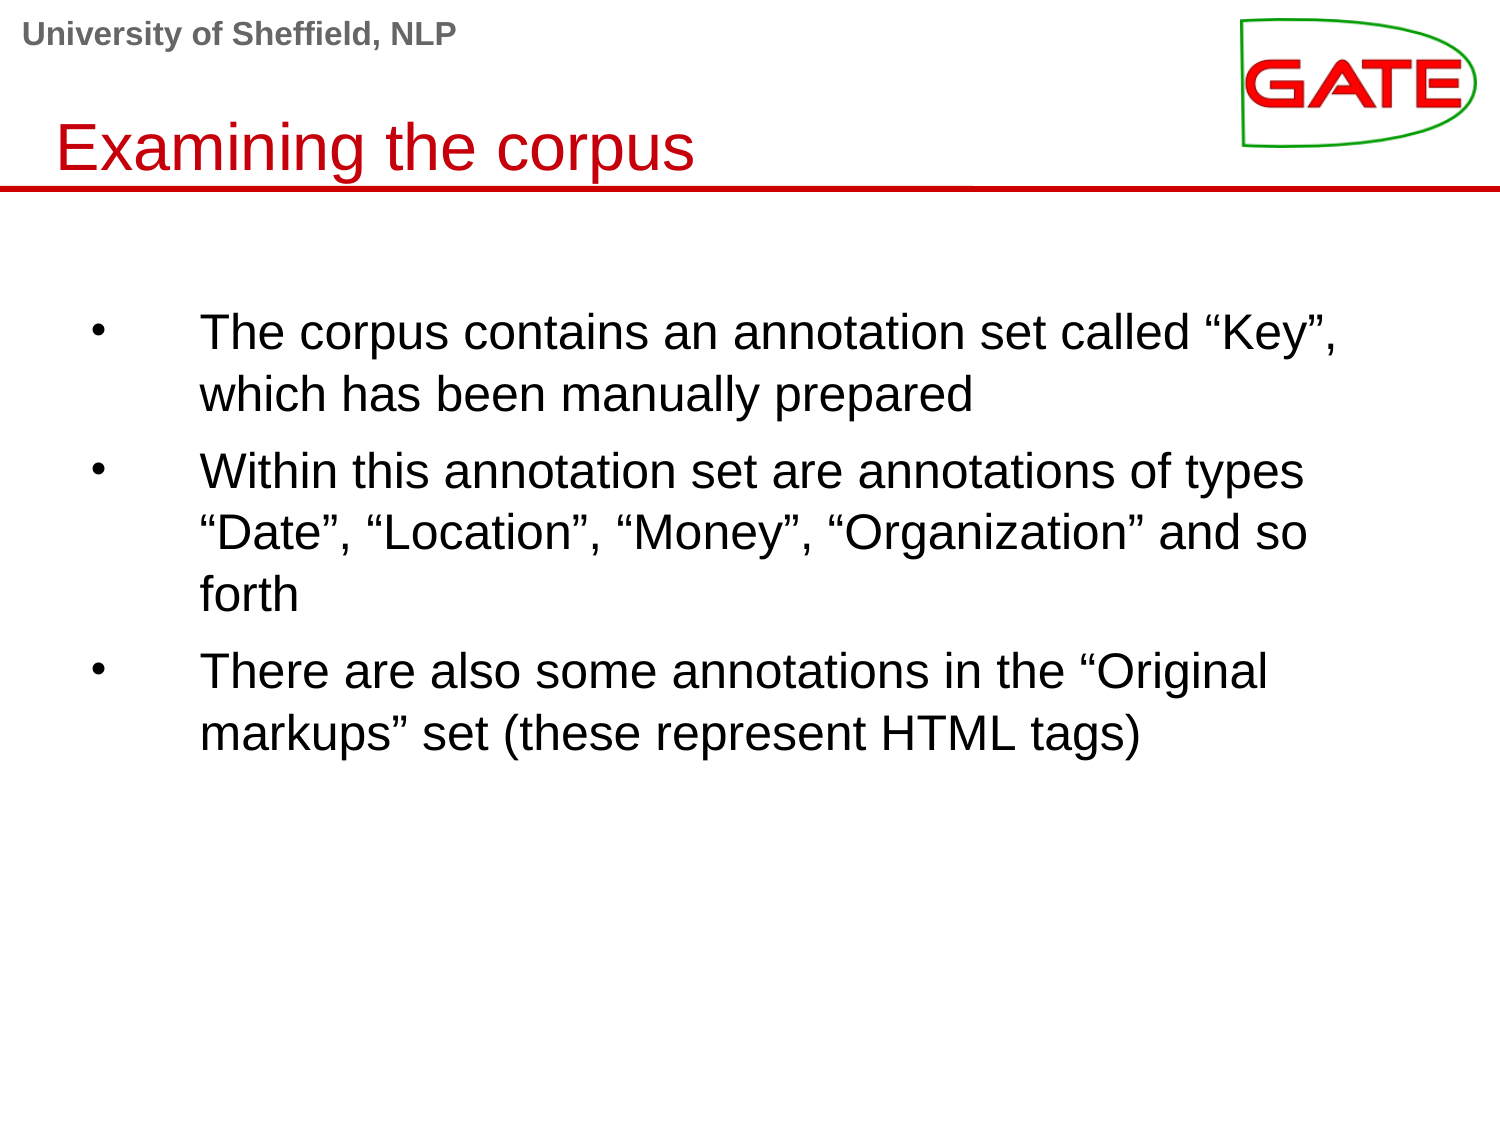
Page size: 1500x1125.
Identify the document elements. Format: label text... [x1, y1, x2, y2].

picture [1240, 18, 1477, 148]
list The corpus contains an annotation set called “Key”, which has been manually prepared Within this annotation set are annotations of types “Date”, “Location”, “Money”, “Organization” and so forth There are also some annotations in the “Original markups” set (these represent HTML tags) [75, 290, 1425, 1034]
title Examining the corpus [41, 30, 1391, 262]
